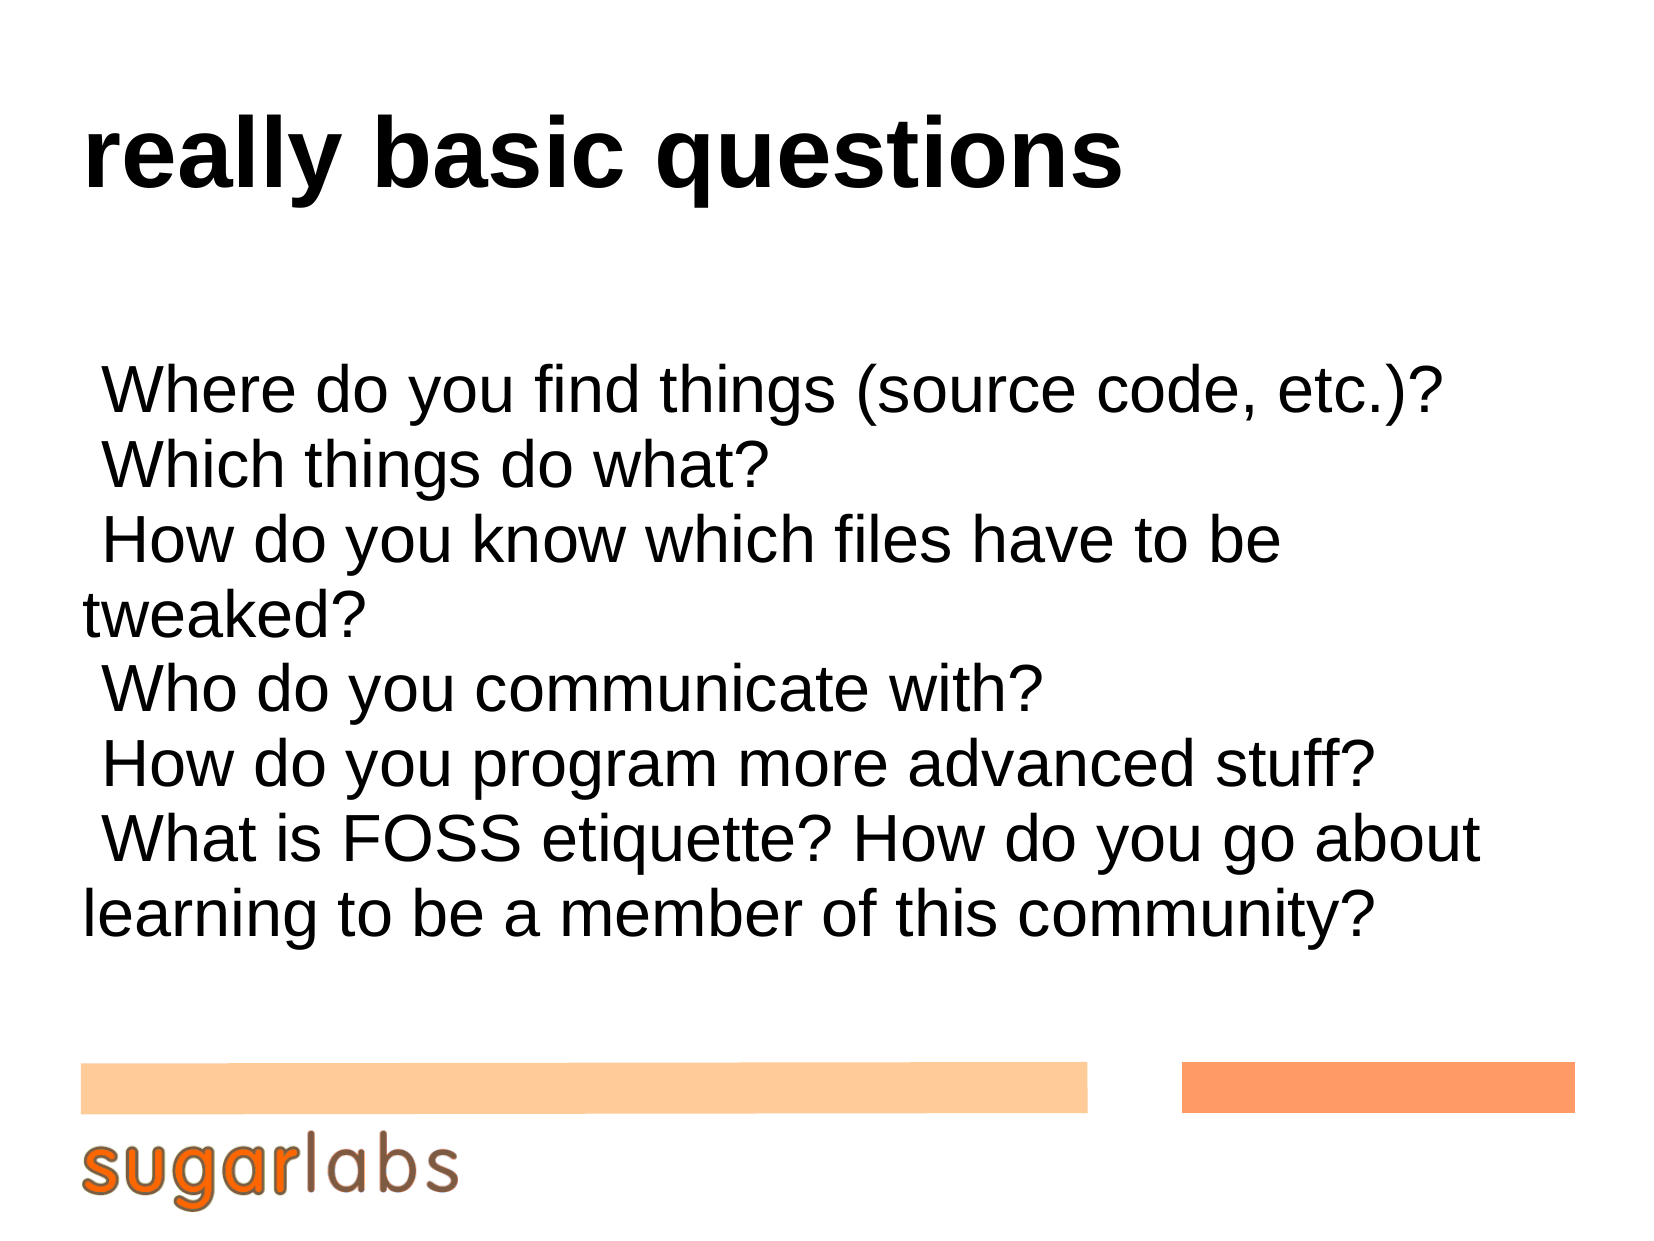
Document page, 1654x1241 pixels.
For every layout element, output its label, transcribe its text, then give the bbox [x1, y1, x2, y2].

title really basic questions [82, 56, 1571, 250]
subtitle Where do you find things (source code, etc.)? Which things do what? How do you know which files have to be tweaked? Who do you communicate with? How do you program more advanced stuff? What is FOSS etiquette? How do you go about learning to be a member of this community? [82, 297, 1571, 1006]
picture [82, 1130, 458, 1212]
